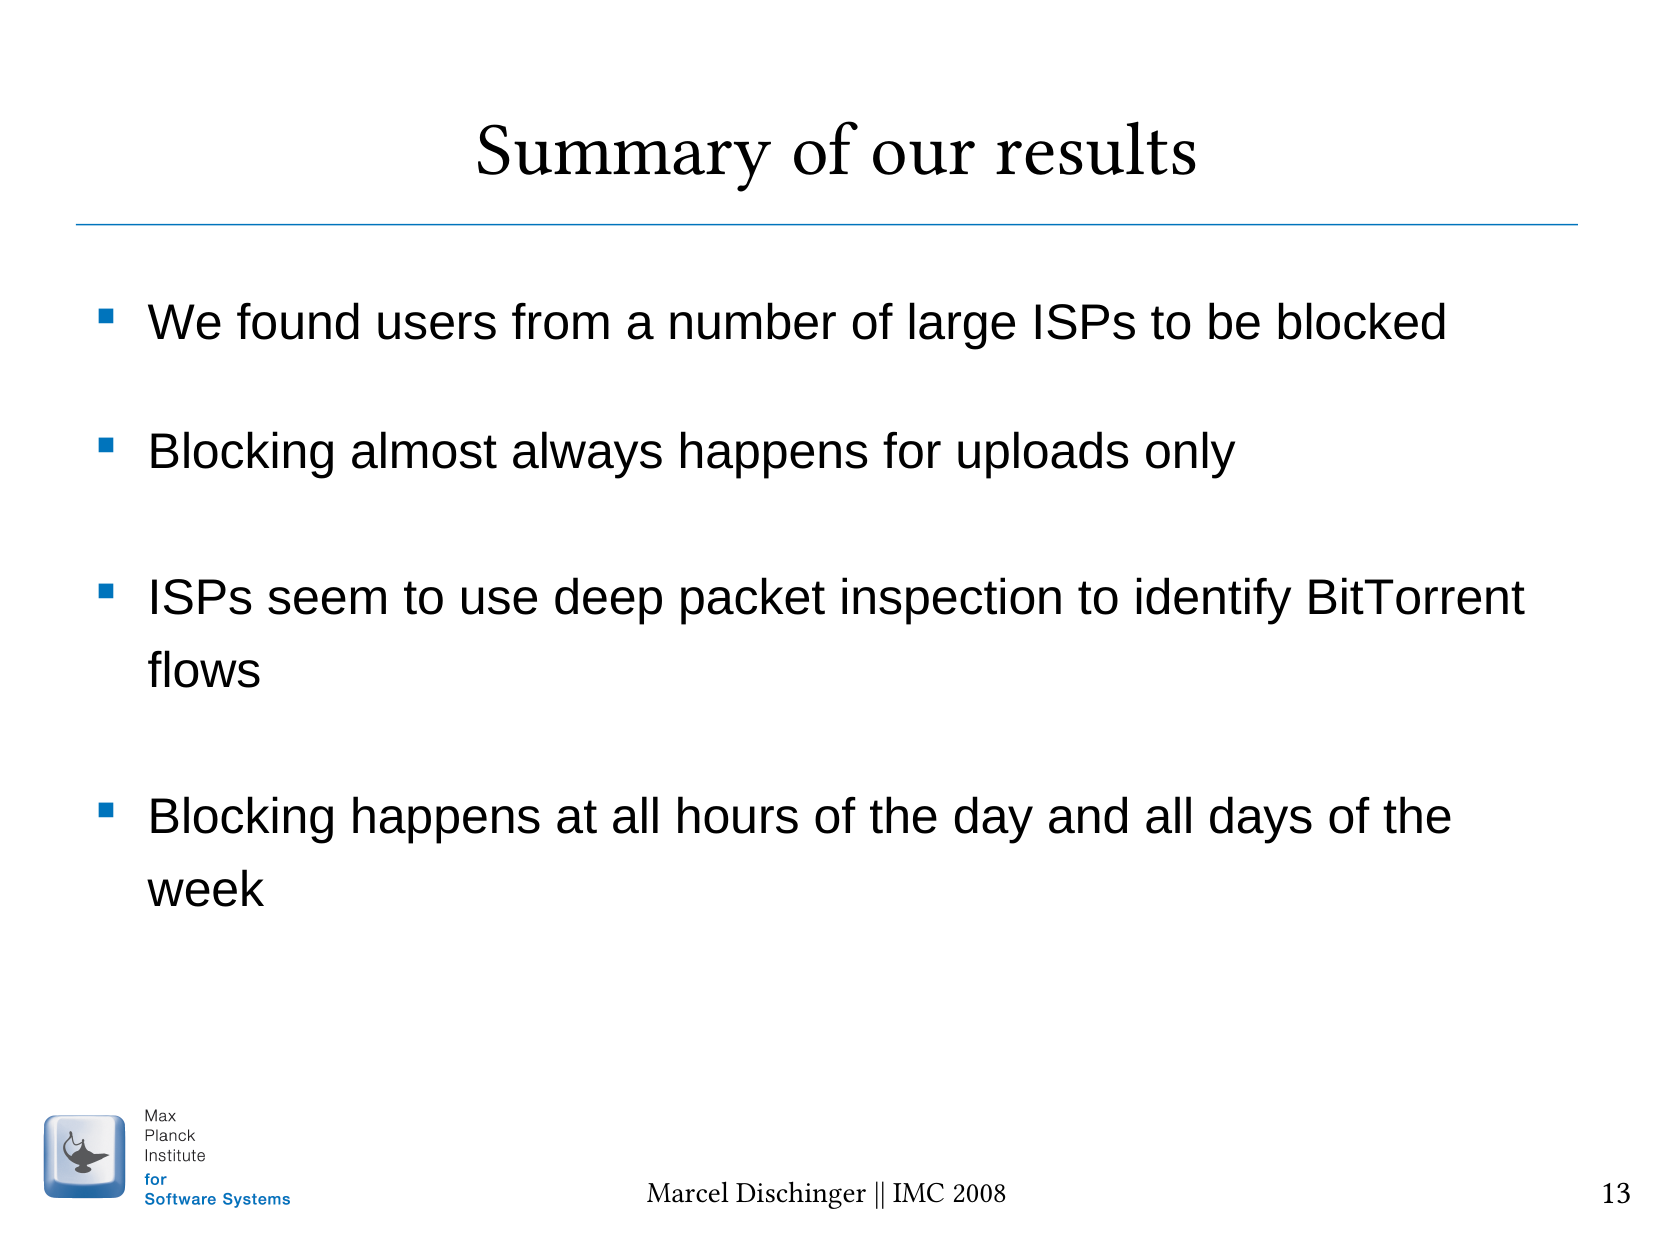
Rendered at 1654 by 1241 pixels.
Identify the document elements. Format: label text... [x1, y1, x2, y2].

list We found users from a number of large ISPs to be blocked Blocking almost always happens for uploads only ISPs seem to use deep packet inspection to identify BitTorrent flows Blocking happens at all hours of the day and all days of the week [77, 277, 1579, 1180]
title Summary of our results [54, 51, 1621, 252]
